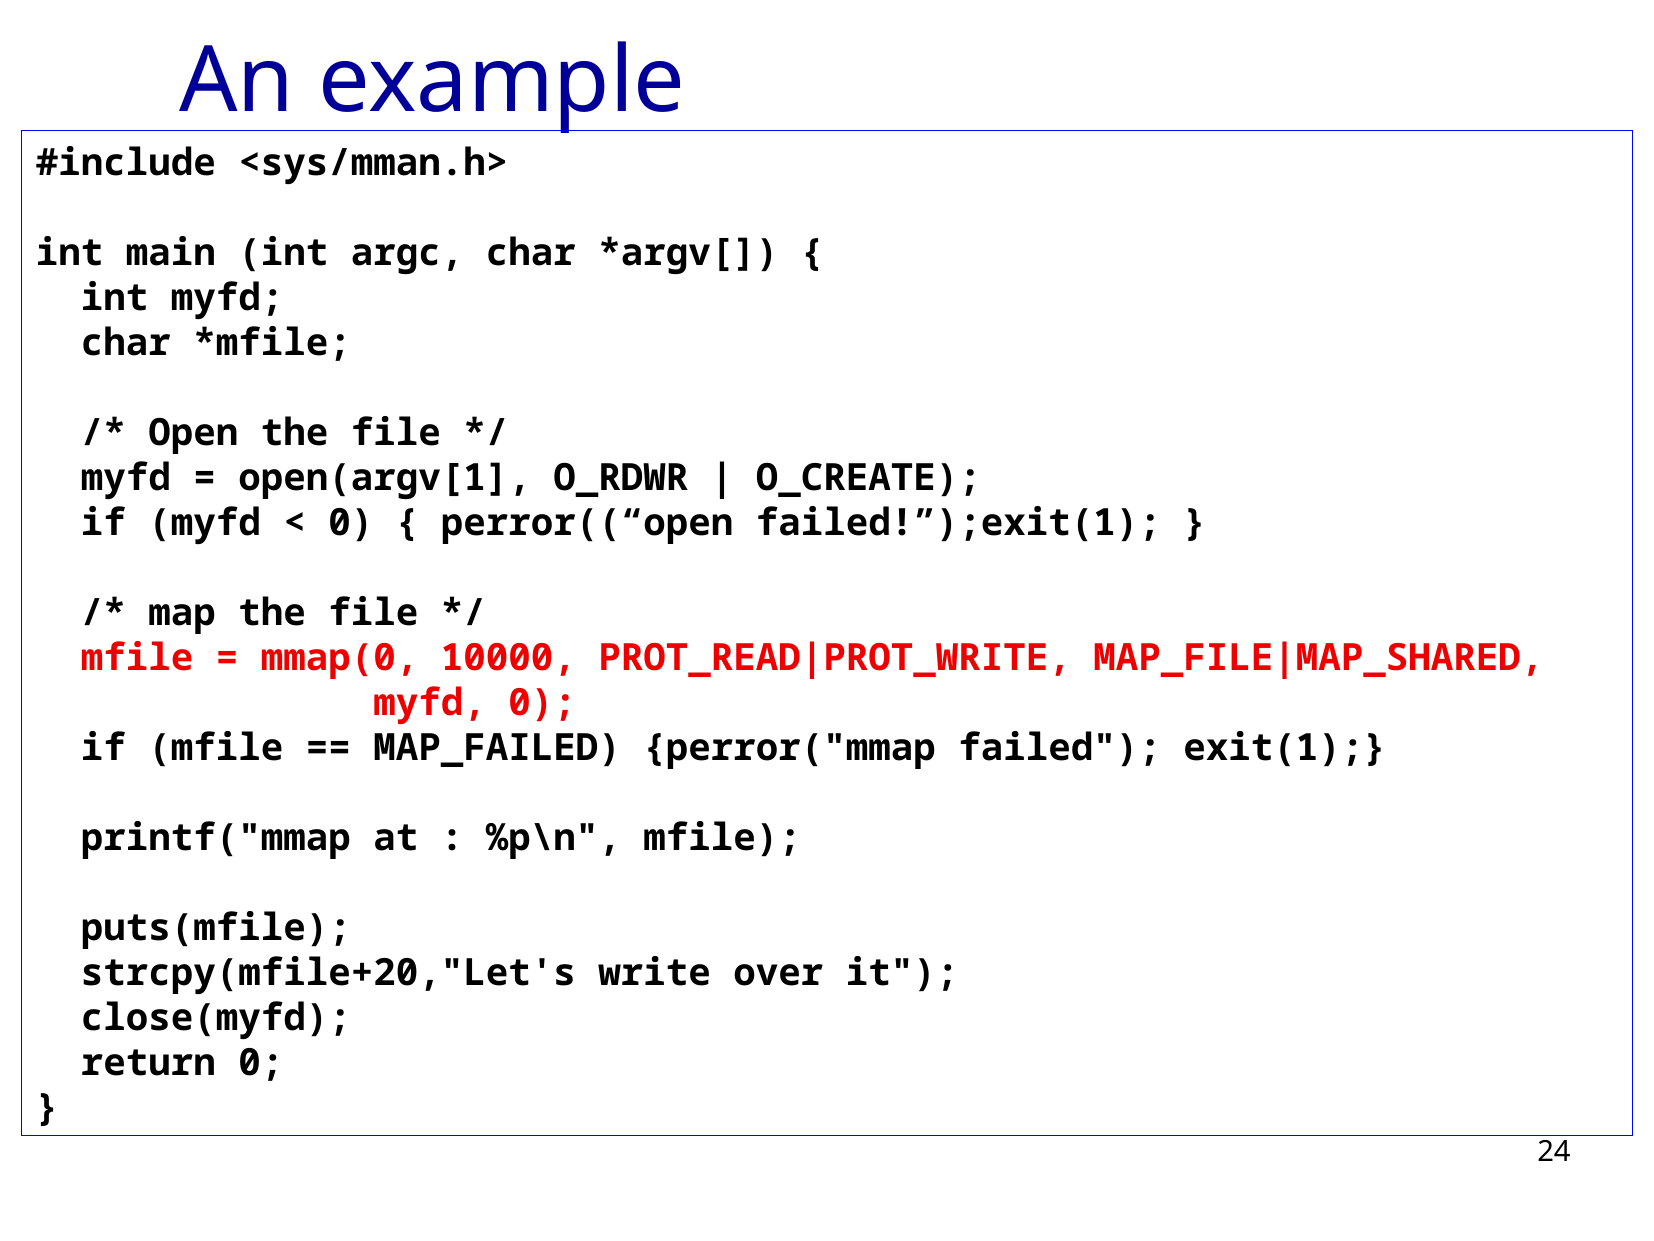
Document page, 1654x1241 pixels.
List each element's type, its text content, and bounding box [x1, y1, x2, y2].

text_box #include <sys/mman.h> int main (int argc, char *argv[]) { int myfd; char *mfile; /* Open the file */ myfd = open(argv[1], O_RDWR | O_CREATE); if (myfd < 0) { perror((“open failed!”);exit(1); } /* map the file */ mfile = mmap(0, 10000, PROT_READ|PROT_WRITE, MAP_FILE|MAP_SHARED, myfd, 0); if (mfile == MAP_FAILED) {perror("mmap failed"); exit(1);} printf("mmap at : %p\n", mfile); puts(mfile); strcpy(mfile+20,"Let's write over it"); close(myfd); return 0; } [21, 130, 1633, 1136]
title An example [179, 0, 1475, 130]
